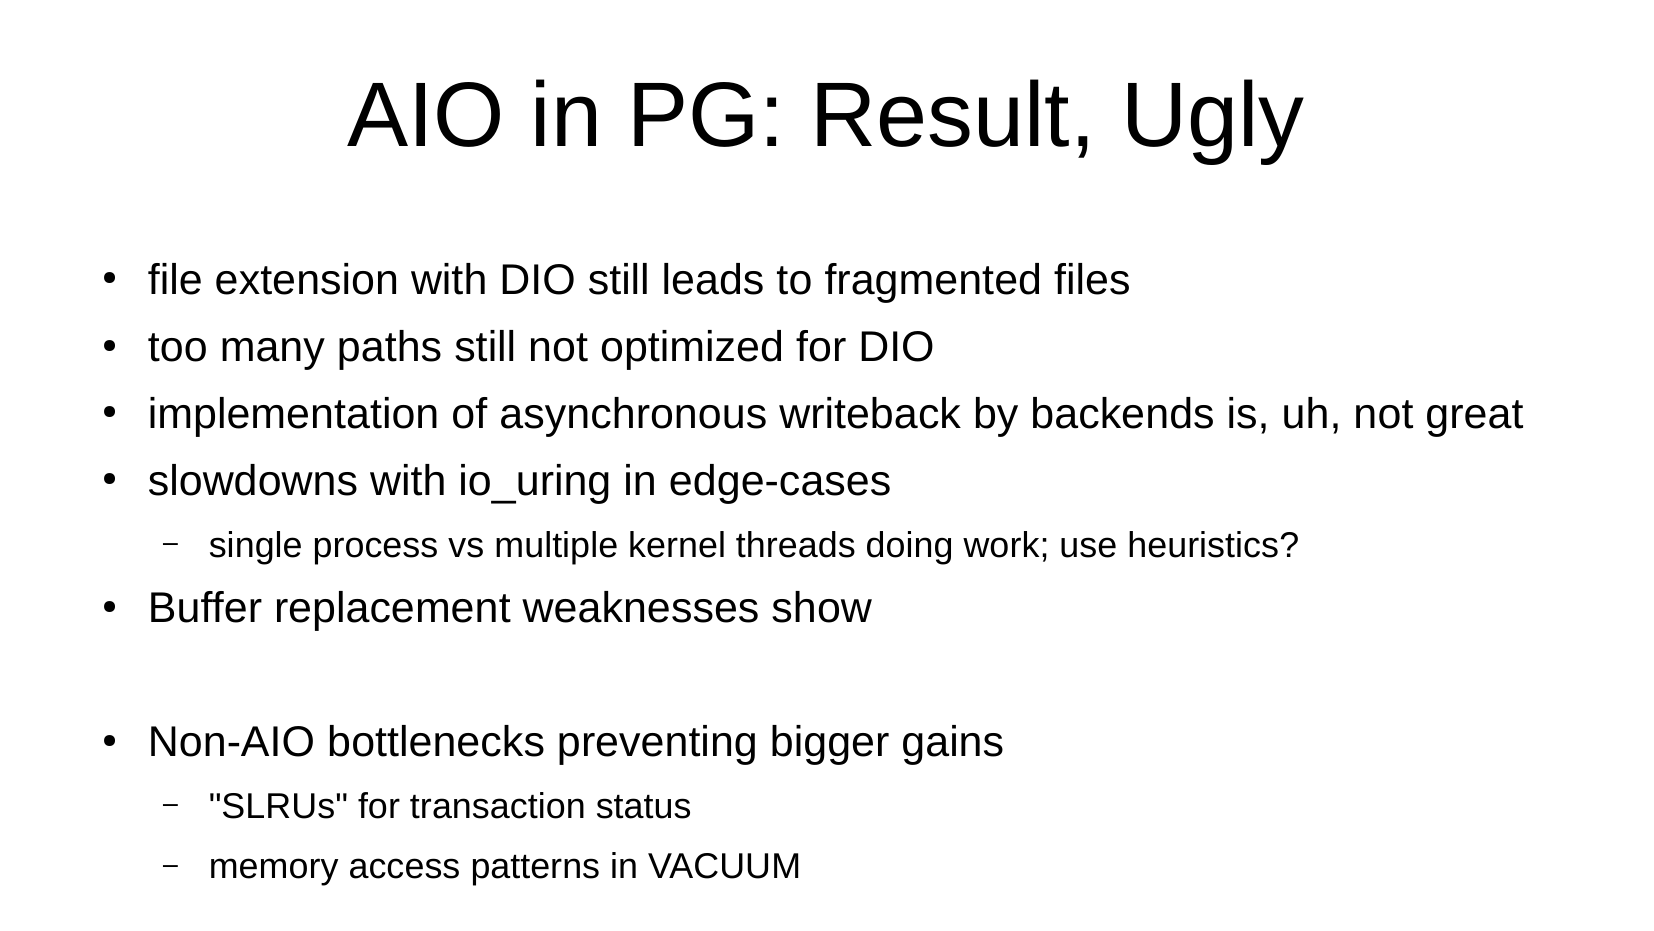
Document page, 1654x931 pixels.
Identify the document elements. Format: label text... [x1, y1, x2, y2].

title AIO in PG: Result, Ugly [82, 37, 1571, 193]
list file extension with DIO still leads to fragmented files too many paths still not optimized for DIO implementation of asynchronous writeback by backends is, uh, not great slowdowns with io_uring in edge-cases single process vs multiple kernel threads doing work; use heuristics? Buffer replacement weaknesses show Non-AIO bottlenecks preventing bigger gains "SLRUs" for transaction status memory access patterns in VACUUM [86, 255, 1576, 901]
